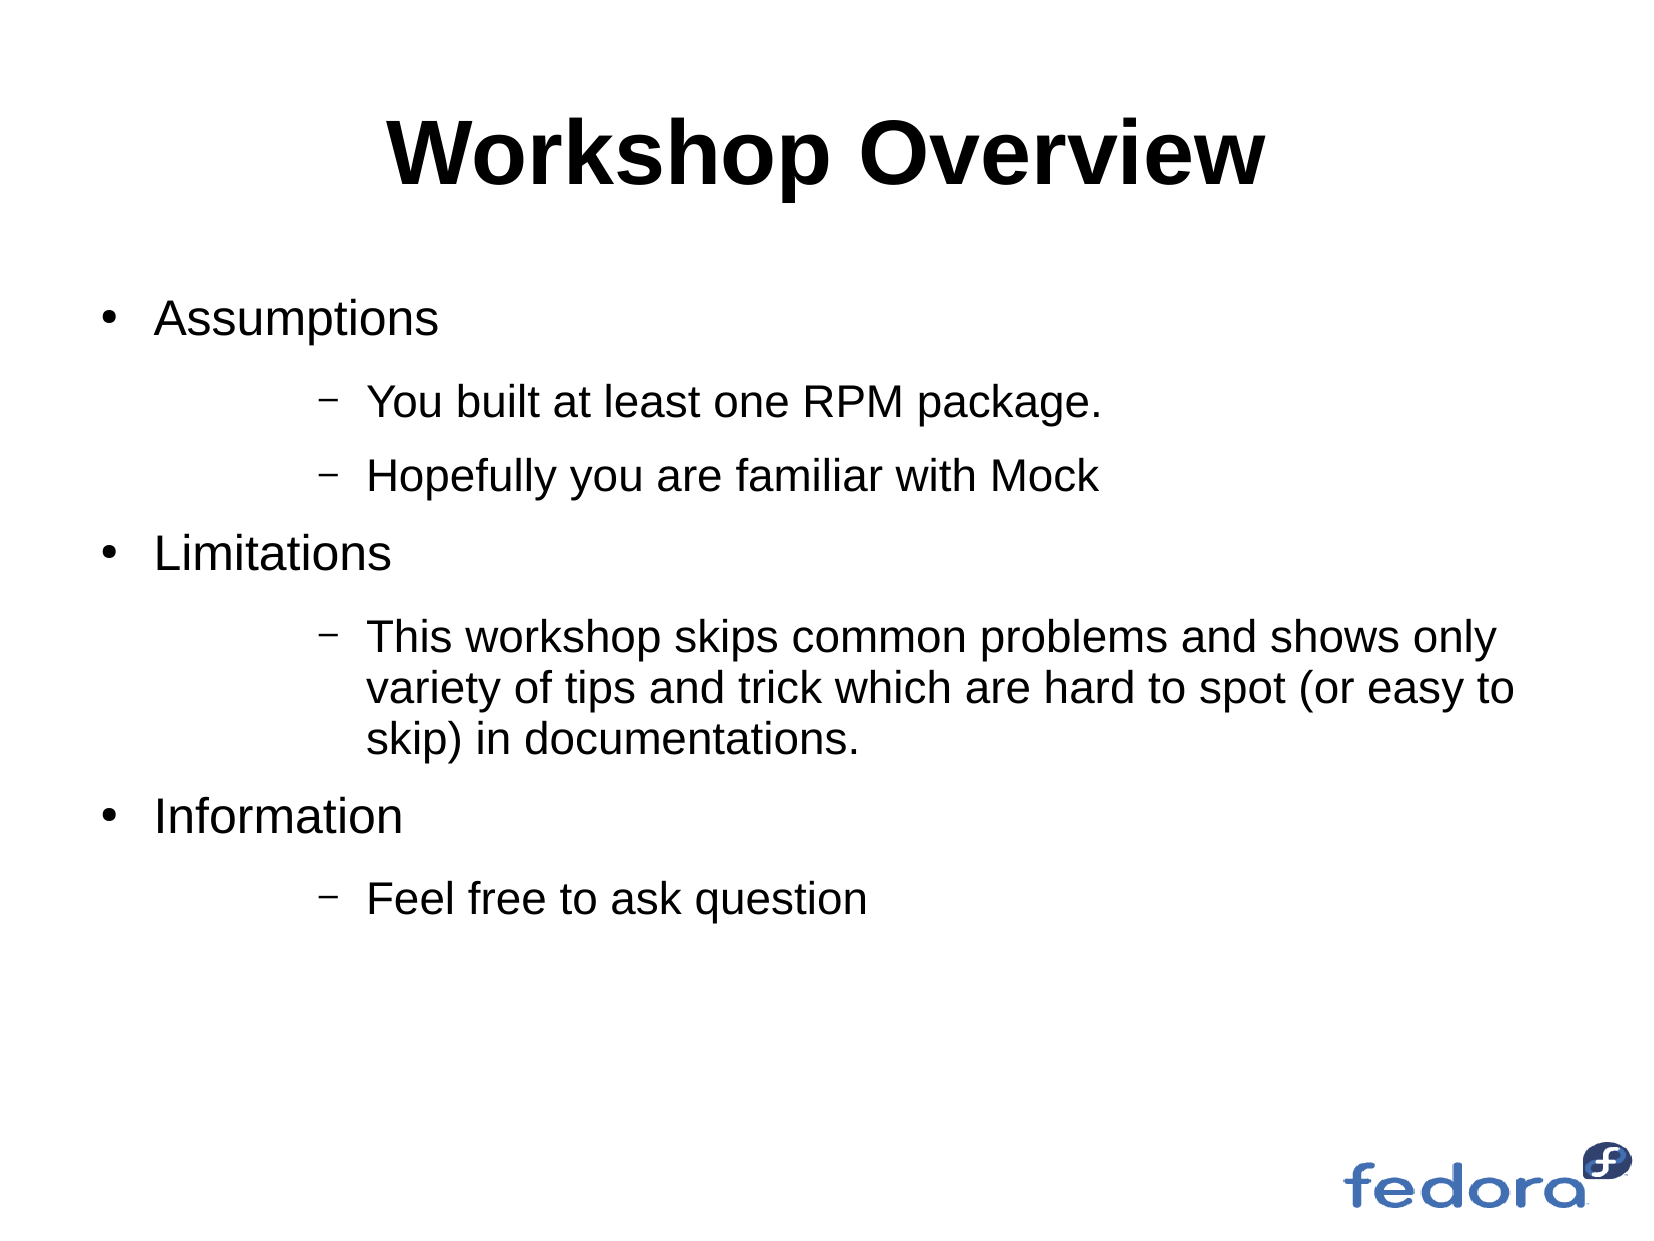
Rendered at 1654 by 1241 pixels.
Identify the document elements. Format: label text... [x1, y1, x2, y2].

list Assumptions You built at least one RPM package. Hopefully you are familiar with Mock Limitations This workshop skips common problems and shows only variety of tips and trick which are hard to spot (or easy to skip) in documentations. Information Feel free to ask question [82, 290, 1571, 1109]
title Workshop Overview [82, 49, 1571, 257]
picture [1332, 1124, 1651, 1227]
